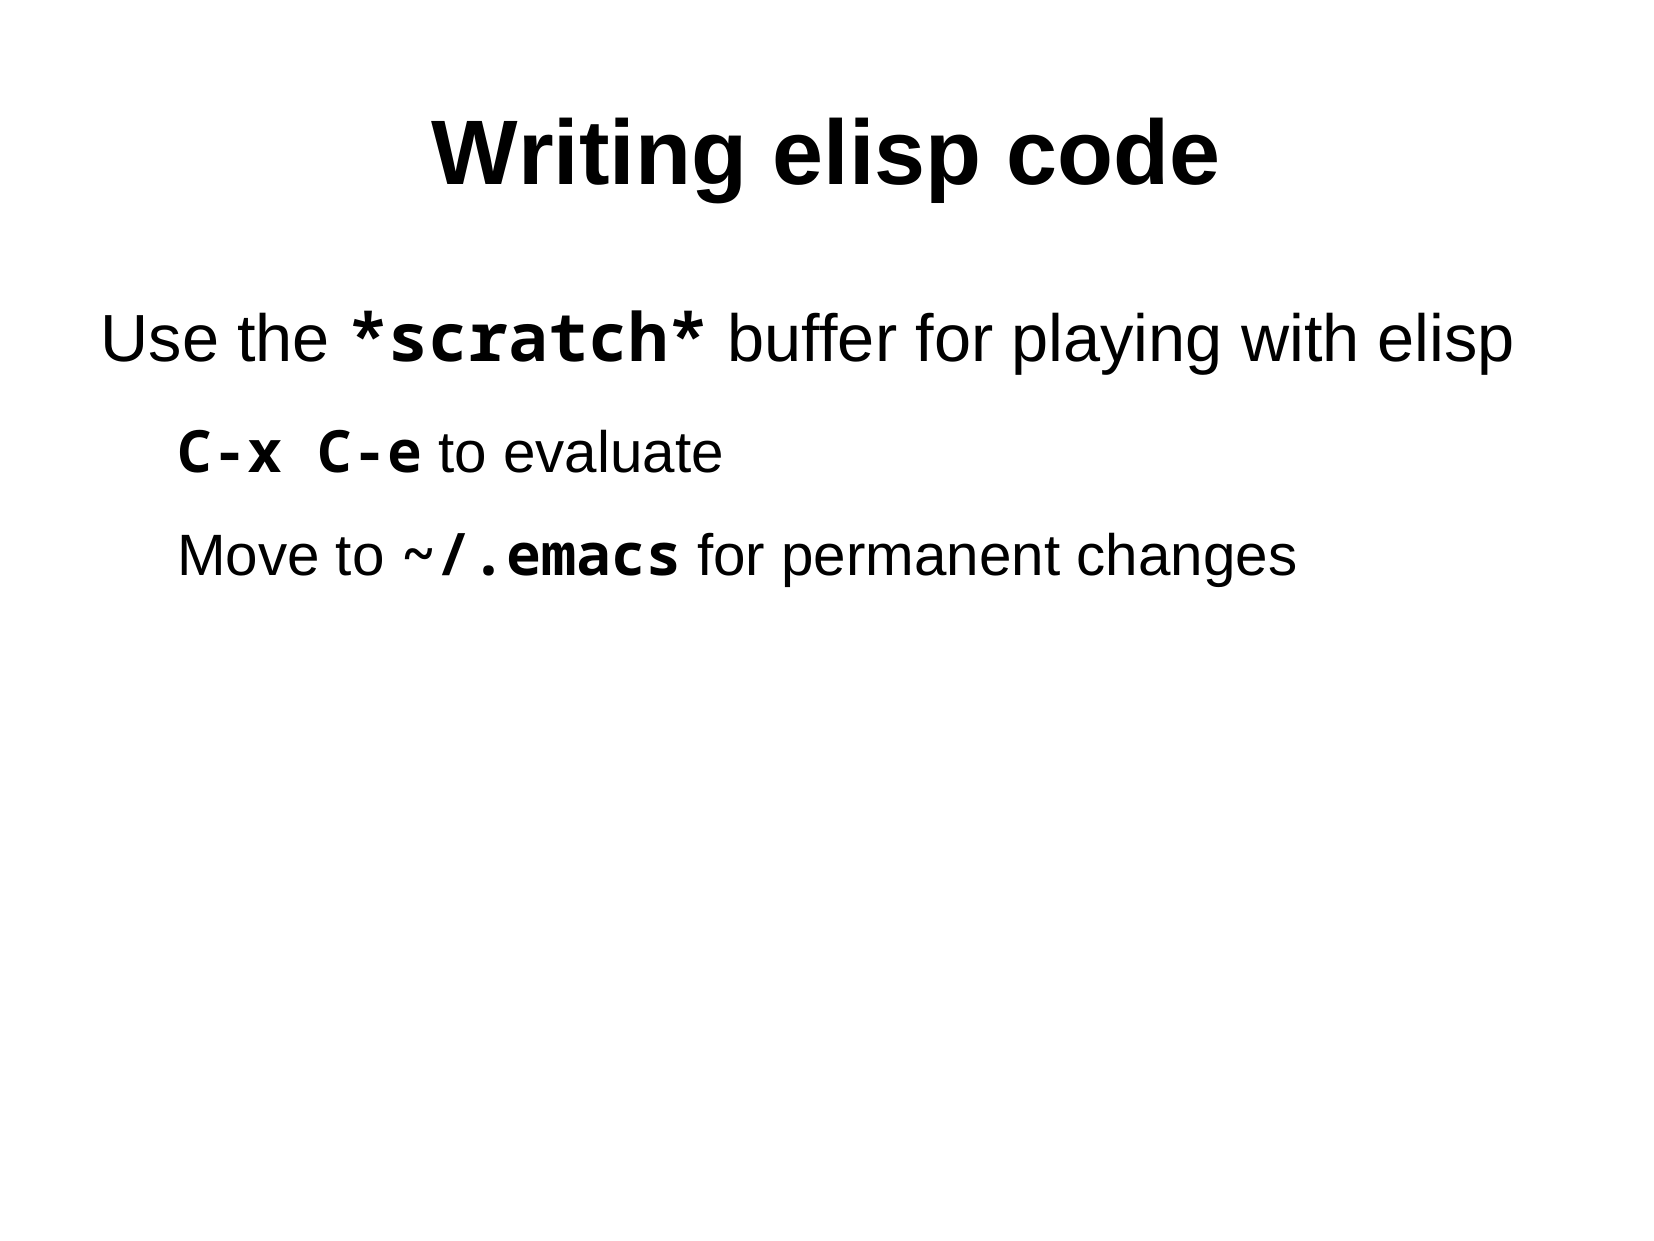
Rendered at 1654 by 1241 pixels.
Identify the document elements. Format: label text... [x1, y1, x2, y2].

list Use the *scratch* buffer for playing with elisp C-x C-e to evaluate Move to ~/.emacs for permanent changes [82, 290, 1571, 1094]
title Writing elisp code [82, 56, 1571, 250]
